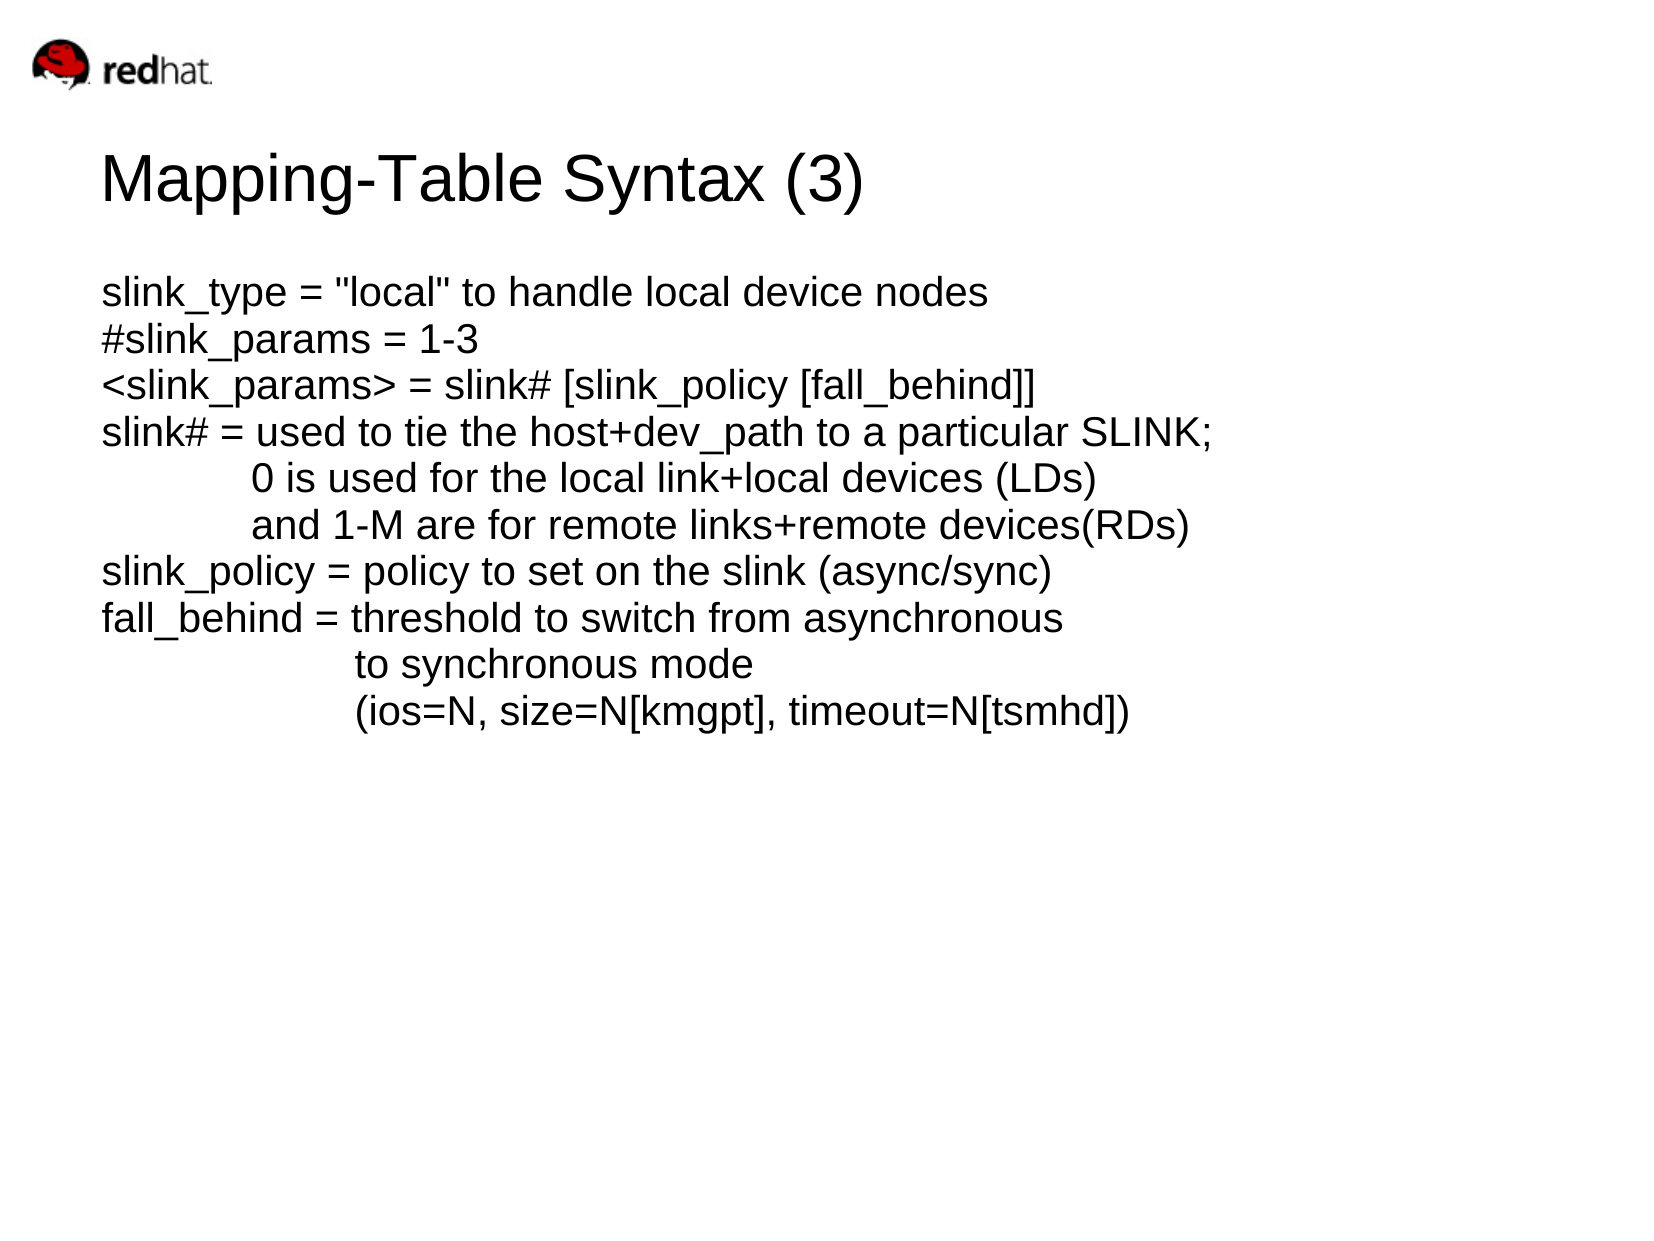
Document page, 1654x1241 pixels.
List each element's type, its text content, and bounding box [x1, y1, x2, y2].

list Mapping-Table Syntax (3) [100, 140, 1506, 874]
picture [31, 37, 212, 98]
text_box slink_type = "local" to handle local device nodes #slink_params = 1-3 <slink_params> = slink# [slink_policy [fall_behind]] slink# = used to tie the host+dev_path to a particular SLINK; 0 is used for the local link+local devices (LDs) and 1-M are for remote links+remote devices(RDs) slink_policy = policy to set on the slink (async/sync) fall_behind = threshold to switch from asynchronous to synchronous mode (ios=N, size=N[kmgpt], timeout=N[tsmhd]) [101, 268, 1258, 894]
